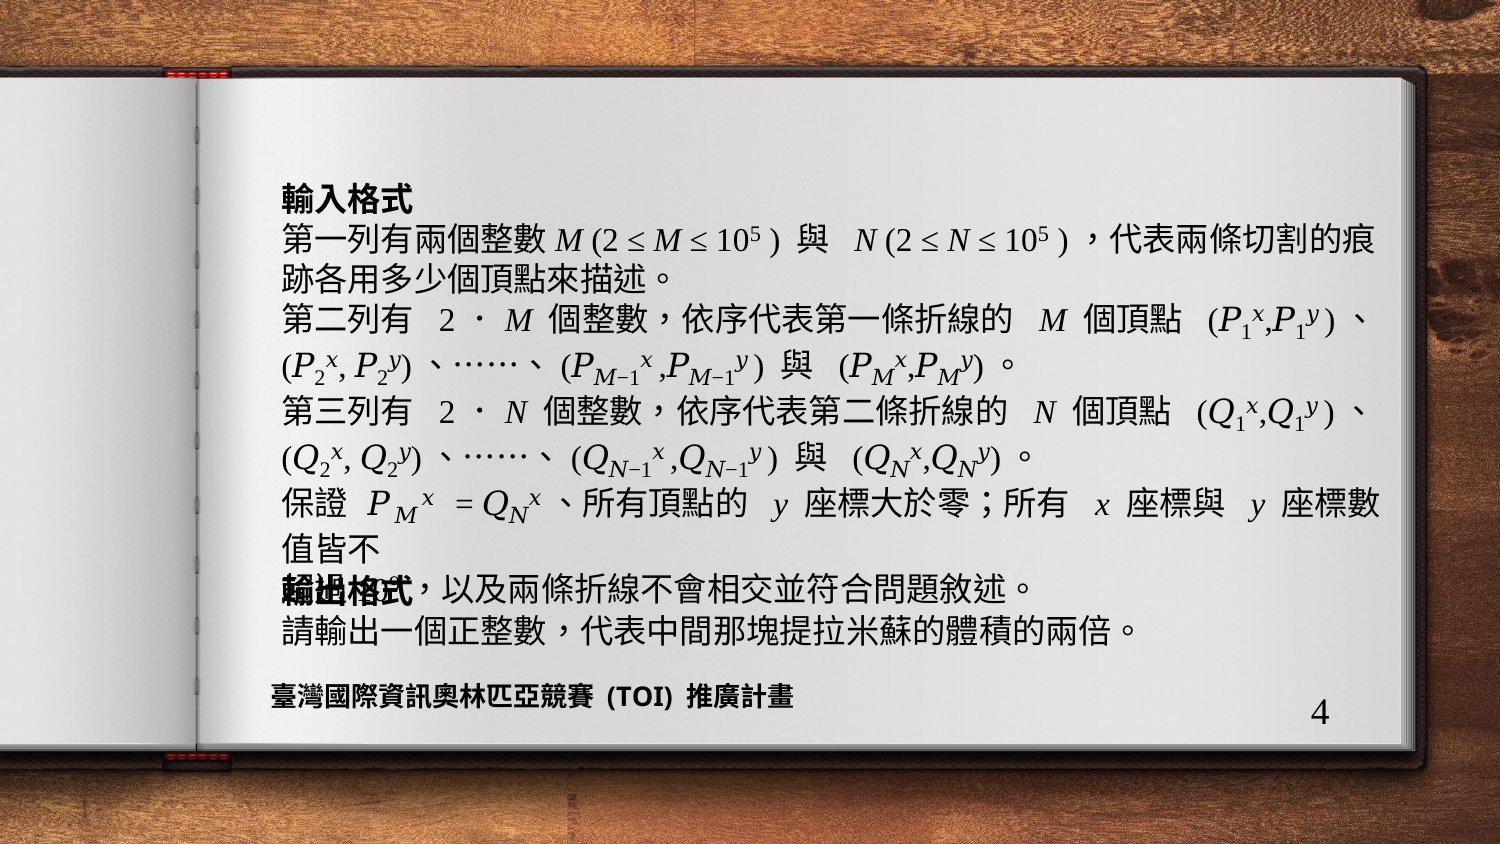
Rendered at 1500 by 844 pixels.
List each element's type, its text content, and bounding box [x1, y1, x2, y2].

text_box [1295, 672, 1386, 737]
text_box 輸入格式 第一列有兩個整數M (2 ≤ M ≤ 105 ) 與 N (2 ≤ N ≤ 105 )，代表兩條切割的痕 跡各用多少個頂點來描述。 第二列有 2．M 個整數，依序代表第一條折線的 M 個頂點 (𝑃1𝑥,𝑃1𝑦 )、 (𝑃2𝑥, 𝑃2𝑦)、……、(𝑃𝑀−1𝑥 ,𝑃𝑀−1𝑦 ) 與 (𝑃𝑀𝑥,𝑃𝑀𝑦)。 第三列有 2．N 個整數，依序代表第二條折線的 N 個頂點 (𝑄1𝑥,𝑄1𝑦 )、 (𝑄2𝑥, 𝑄2𝑦)、……、(𝑄𝑁−1𝑥 ,𝑄𝑁−1𝑦 ) 與 (𝑄𝑁𝑥,𝑄𝑁𝑦)。 保證 𝑃𝑀𝑥 = 𝑄𝑁𝑥、所有頂點的 y 座標大於零；所有 x 座標與 y 座標數值皆不 超過109，以及兩條折線不會相交並符合問題敘述。 [266, 171, 1400, 616]
text_box 輸出格式 請輸出一個正整數，代表中間那塊提拉米蘇的體積的兩倍。 [266, 563, 1368, 658]
